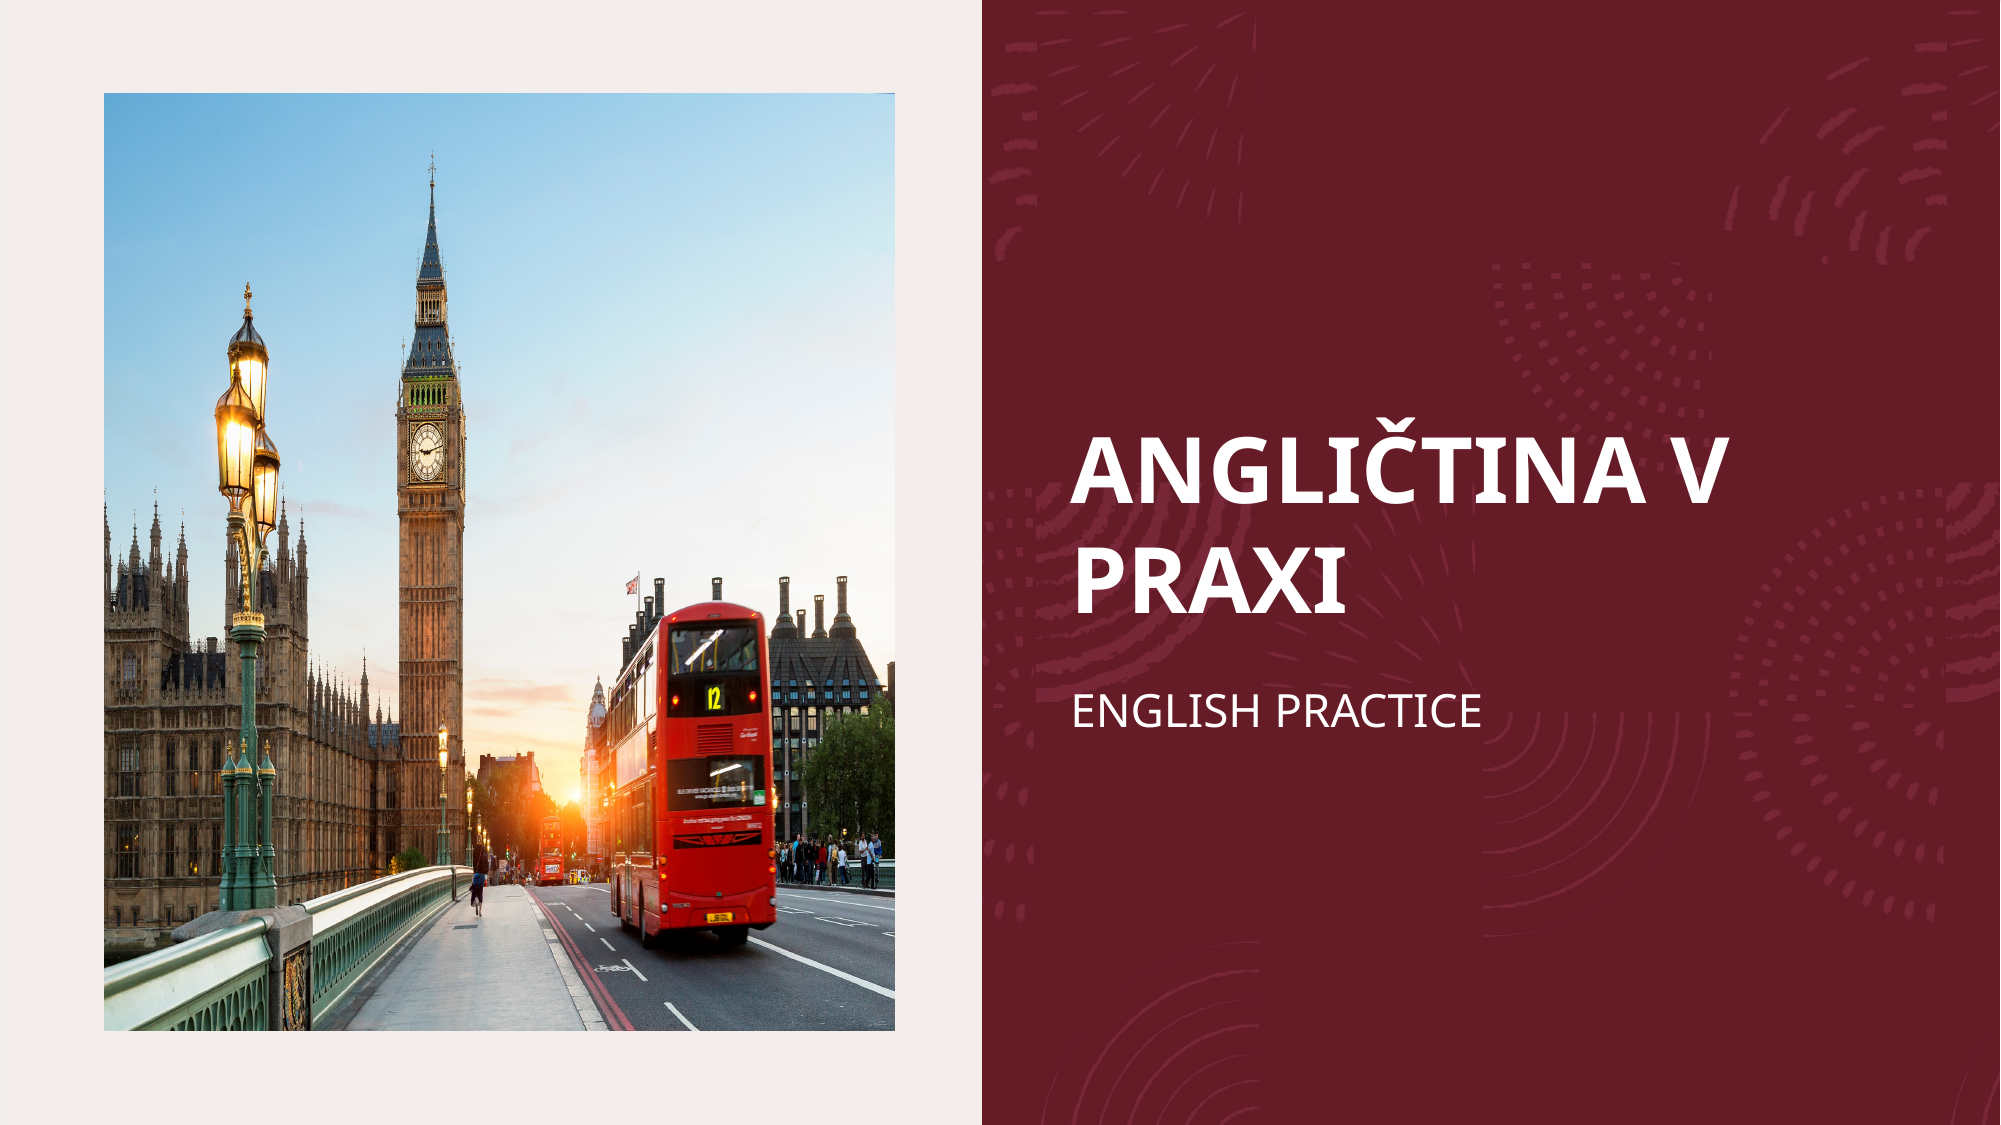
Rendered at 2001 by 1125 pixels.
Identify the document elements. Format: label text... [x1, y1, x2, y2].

picture [104, 93, 895, 1031]
title ANGLIČTINA V PRAXI [1055, 122, 1863, 640]
text_box [0, 0, 2000, 1125]
subtitle ENGLISH PRACTICE [1055, 668, 1863, 1006]
